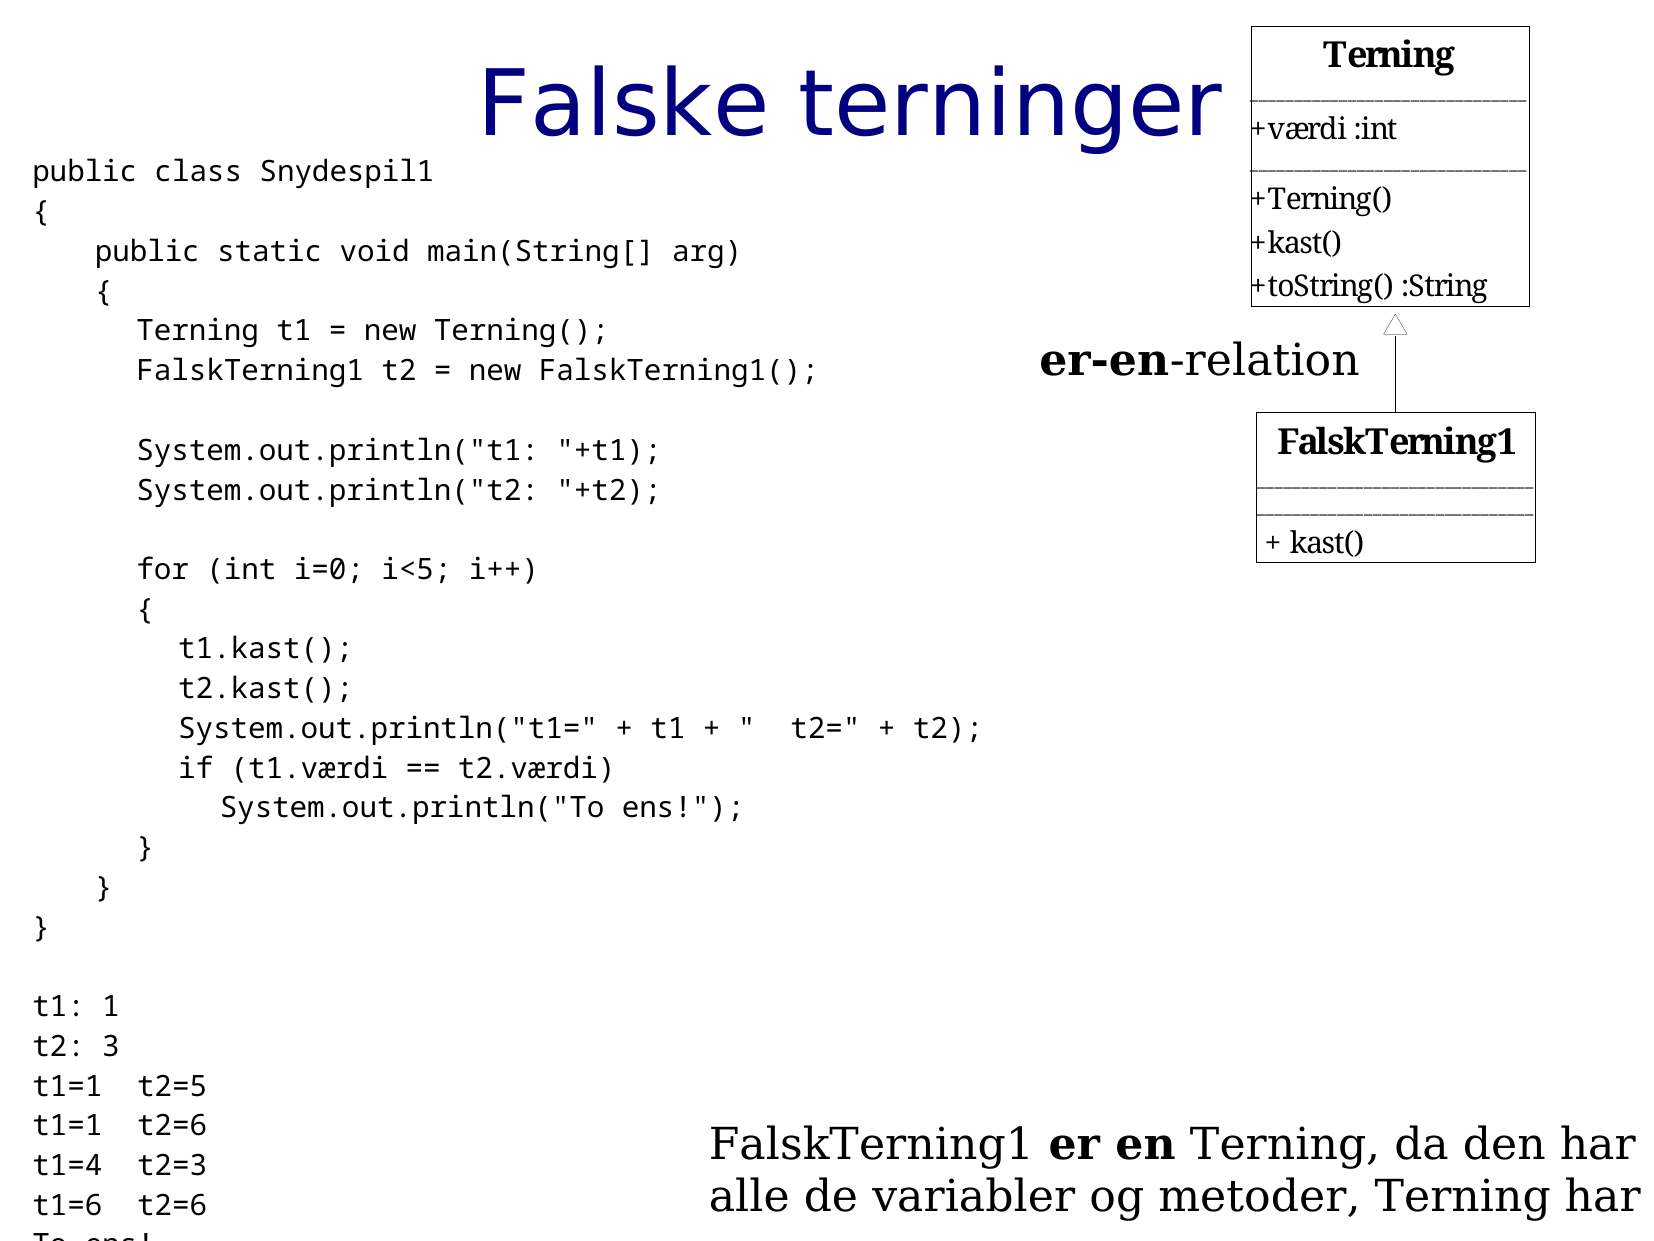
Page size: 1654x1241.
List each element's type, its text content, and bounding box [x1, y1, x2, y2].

text_box er-en-relation [1039, 333, 1354, 386]
text_box FalskTerning1 er en Terning, da den har alle de variabler og metoder, Terning har [708, 1118, 1633, 1222]
chart [1240, 19, 1654, 579]
title Falske terninger [156, 0, 1534, 208]
text_box public class Snydespil1 { public static void main(String[] arg) { Terning t1 = new Terning(); FalskTerning1 t2 = new FalskTerning1(); System.out.println("t1: "+t1); System.out.println("t2: "+t2); for (int i=0; i<5; i++) { t1.kast(); t2.kast(); System.out.println("t1=" + t1 + " t2=" + t2); if (t1.værdi == t2.værdi) System.out.println("To ens!"); } } } t1: 1 t2: 3 t1=1 t2=5 t1=1 t2=6 t1=4 t2=3 t1=6 t2=6 To ens! t1=2 t2=6} [26, 144, 990, 1121]
